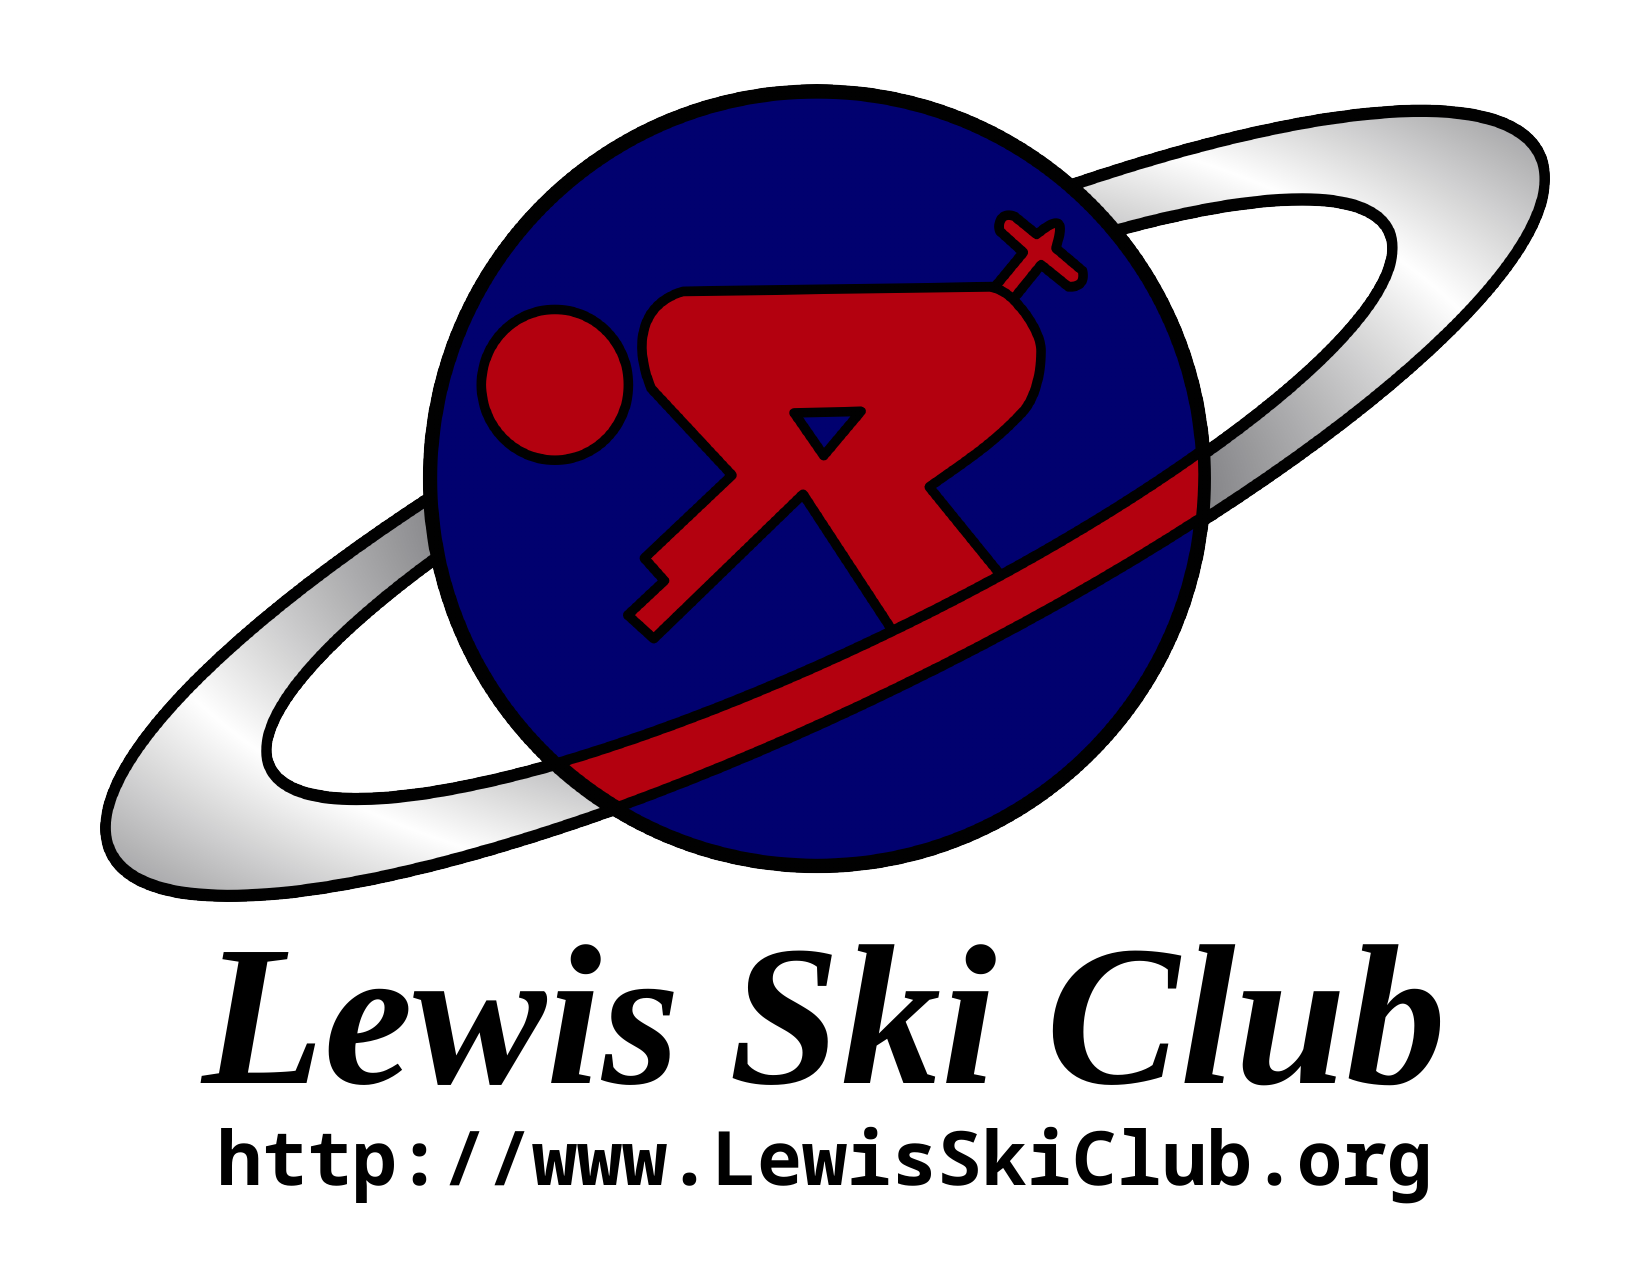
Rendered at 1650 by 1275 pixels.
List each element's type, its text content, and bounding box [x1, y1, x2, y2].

text_box http://www.LewisSkiClub.org [189, 1097, 1461, 1211]
text_box Lewis Ski Club [174, 902, 1476, 1134]
picture [100, 84, 1550, 902]
